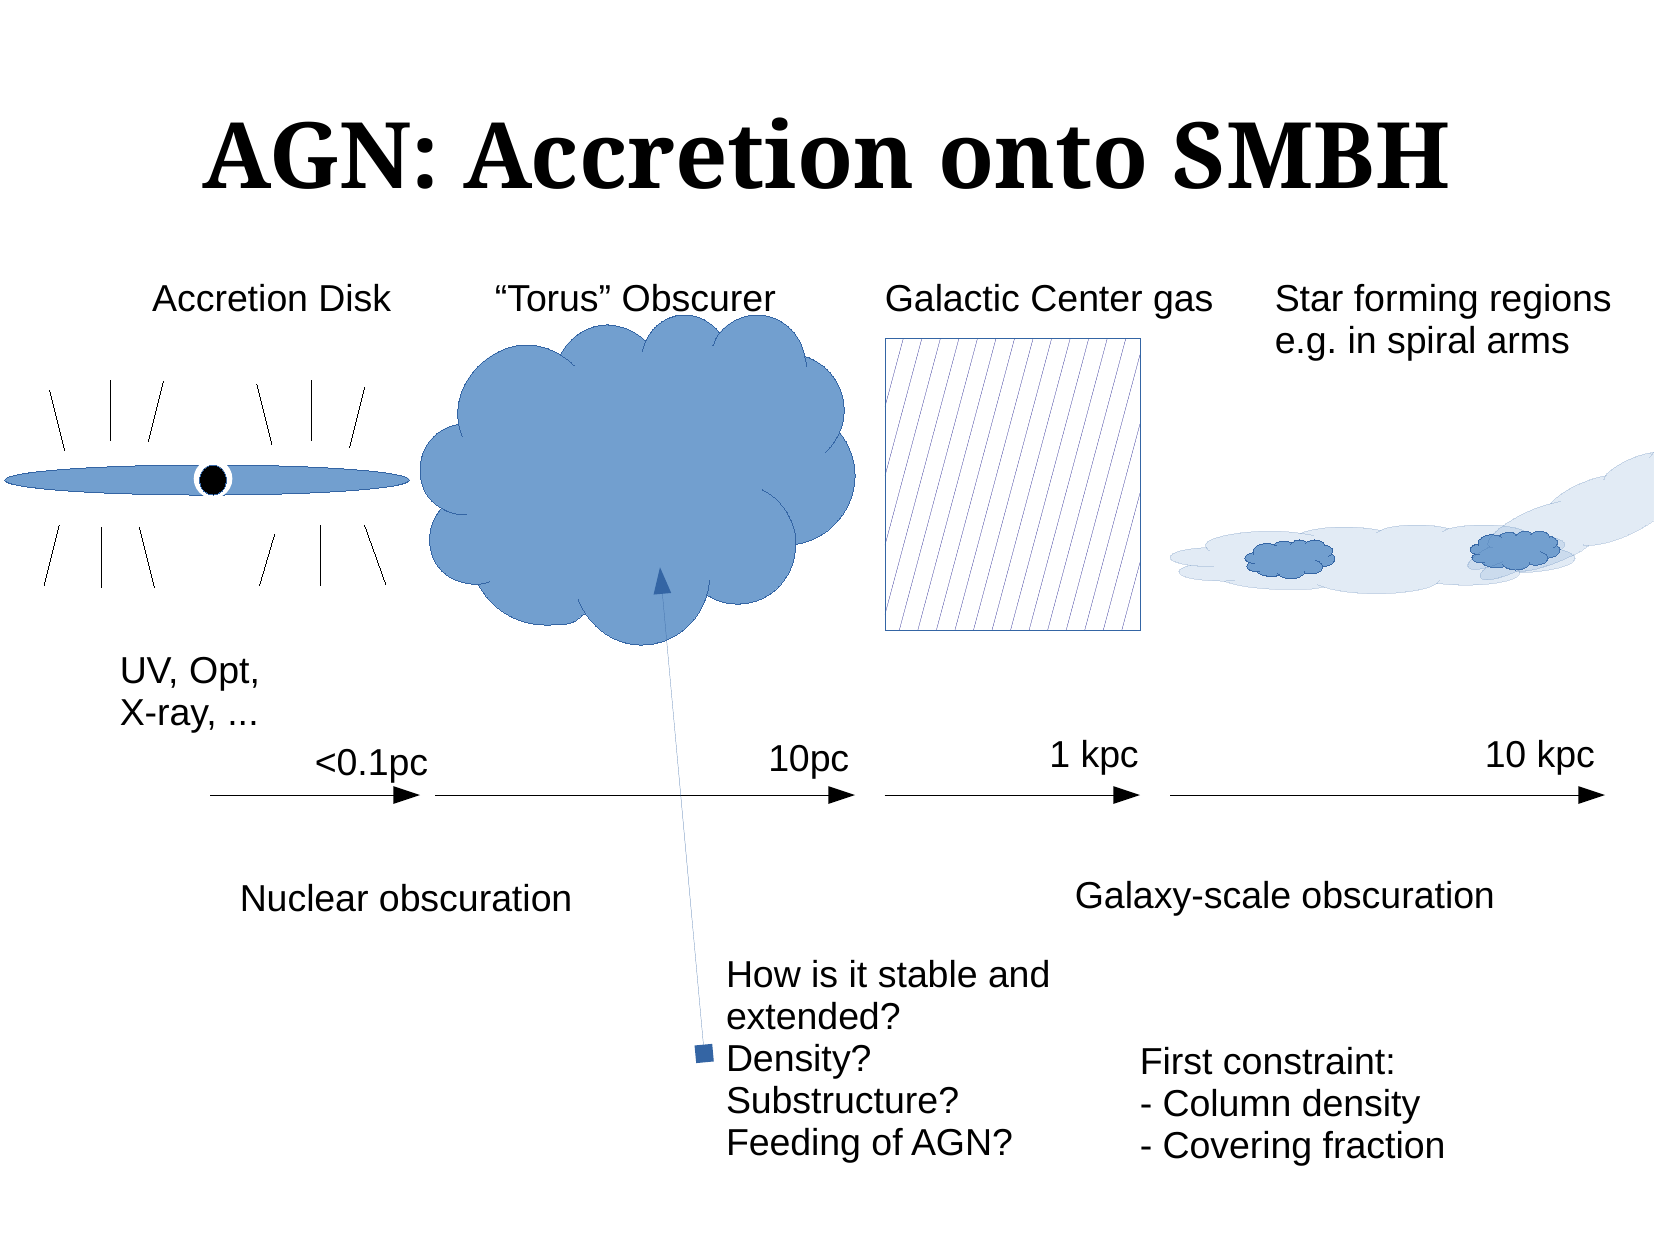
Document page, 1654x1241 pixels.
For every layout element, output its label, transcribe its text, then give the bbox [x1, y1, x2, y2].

text_box Star forming regions e.g. in spiral arms [1260, 270, 1636, 369]
text_box [4, 459, 410, 499]
text_box “Torus” Obscurer [480, 270, 811, 399]
text_box How is it stable and extended? Density? Substructure? Feeding of AGN? [711, 945, 1072, 1213]
text_box 1 kpc [1034, 726, 1200, 826]
text_box Galactic Center gas [870, 270, 1246, 369]
text_box First constraint: - Column density - Covering fraction [1125, 1033, 1486, 1175]
text_box [420, 358, 856, 646]
text_box UV, Opt, X-ray, ... [105, 641, 286, 741]
text_box [1170, 451, 1654, 594]
text_box 10 kpc [1470, 726, 1636, 826]
text_box Accretion Disk [137, 270, 468, 399]
text_box Nuclear obscuration [225, 870, 796, 927]
text_box 10pc [753, 729, 874, 829]
title AGN: Accretion onto SMBH [82, 49, 1571, 257]
text_box [885, 369, 1141, 631]
text_box Galaxy-scale obscuration [1060, 867, 1631, 925]
text_box <0.1pc [300, 734, 451, 834]
